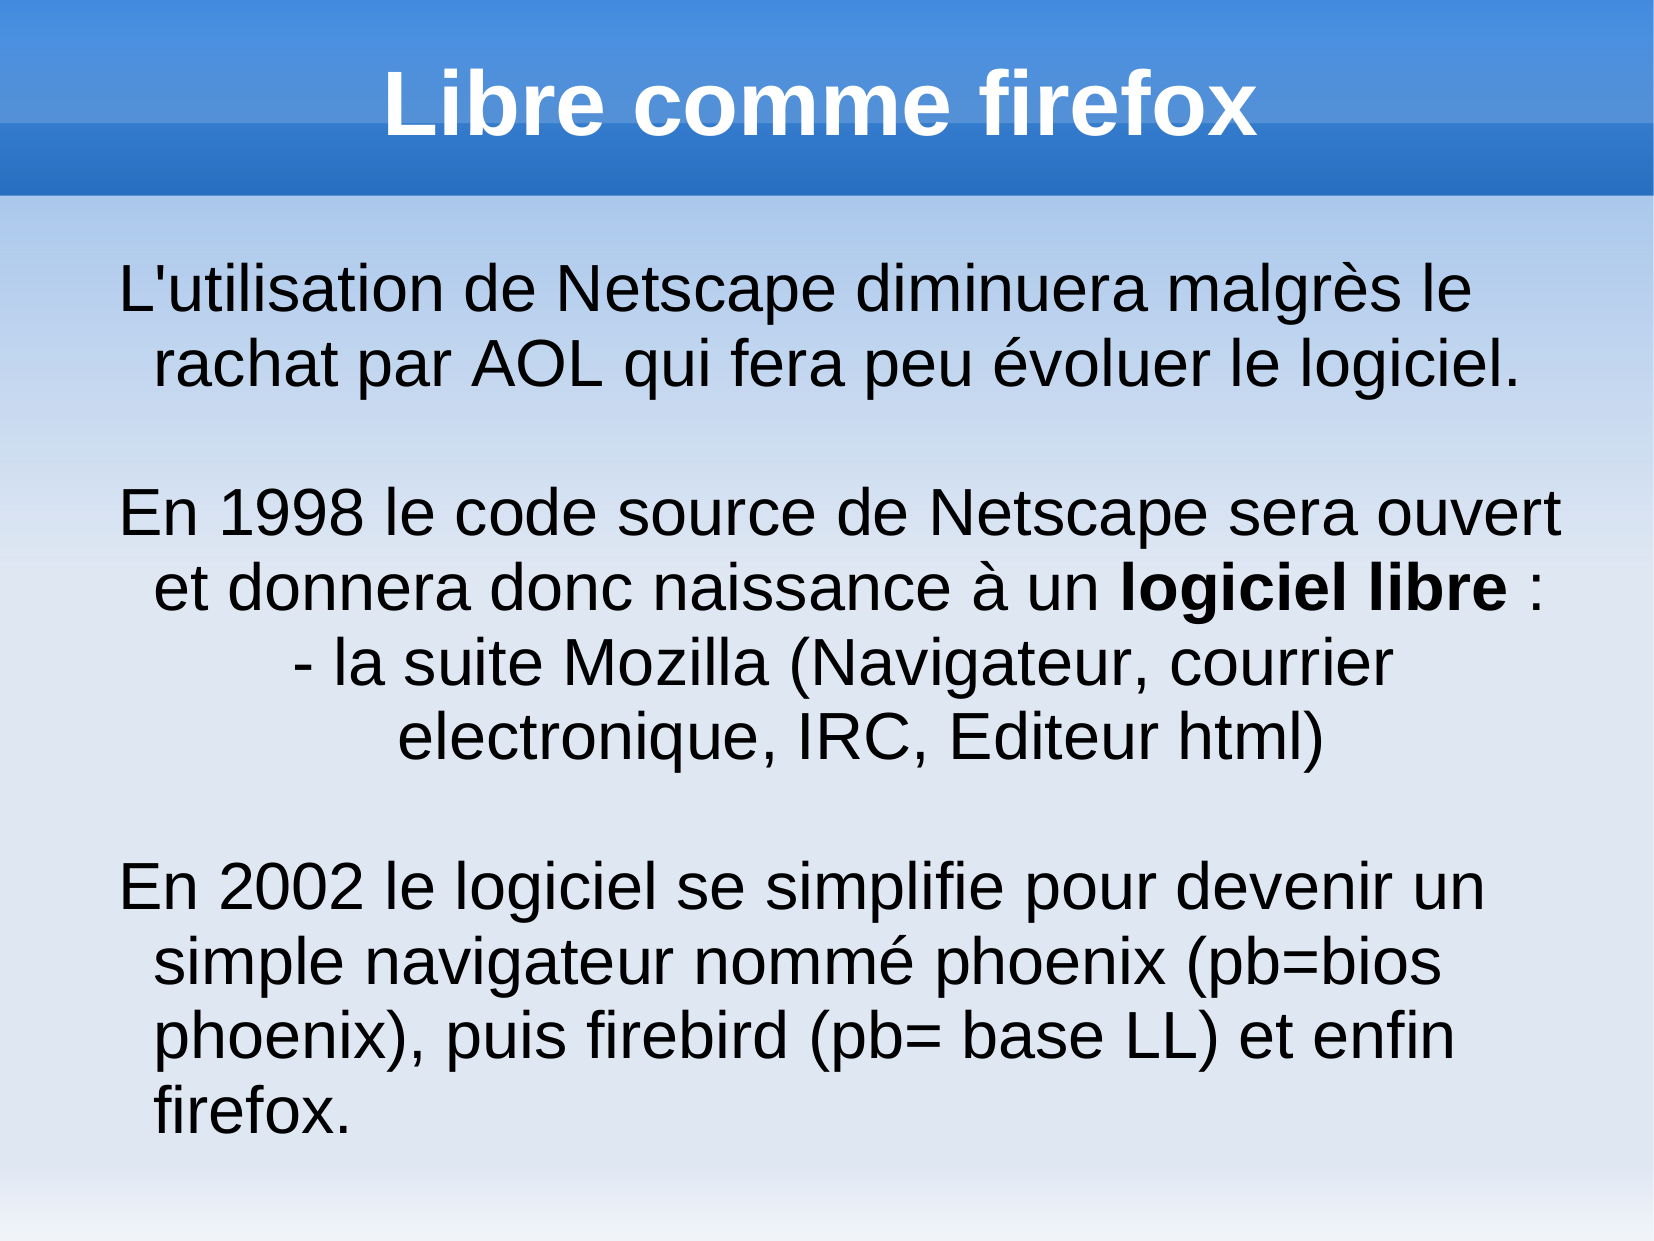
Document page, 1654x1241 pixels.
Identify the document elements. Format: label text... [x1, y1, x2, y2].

title Libre comme firefox [76, 0, 1565, 208]
picture [0, 0, 1654, 1241]
subtitle L'utilisation de Netscape diminuera malgrès le rachat par AOL qui fera peu évoluer le logiciel. En 1998 le code source de Netscape sera ouvert et donnera donc naissance à un logiciel libre : - la suite Mozilla (Navigateur, courrier electronique, IRC, Editeur html) En 2002 le logiciel se simplifie pour devenir un simple navigateur nommé phoenix (pb=bios phoenix), puis firebird (pb= base LL) et enfin firefox. [82, 250, 1571, 1149]
